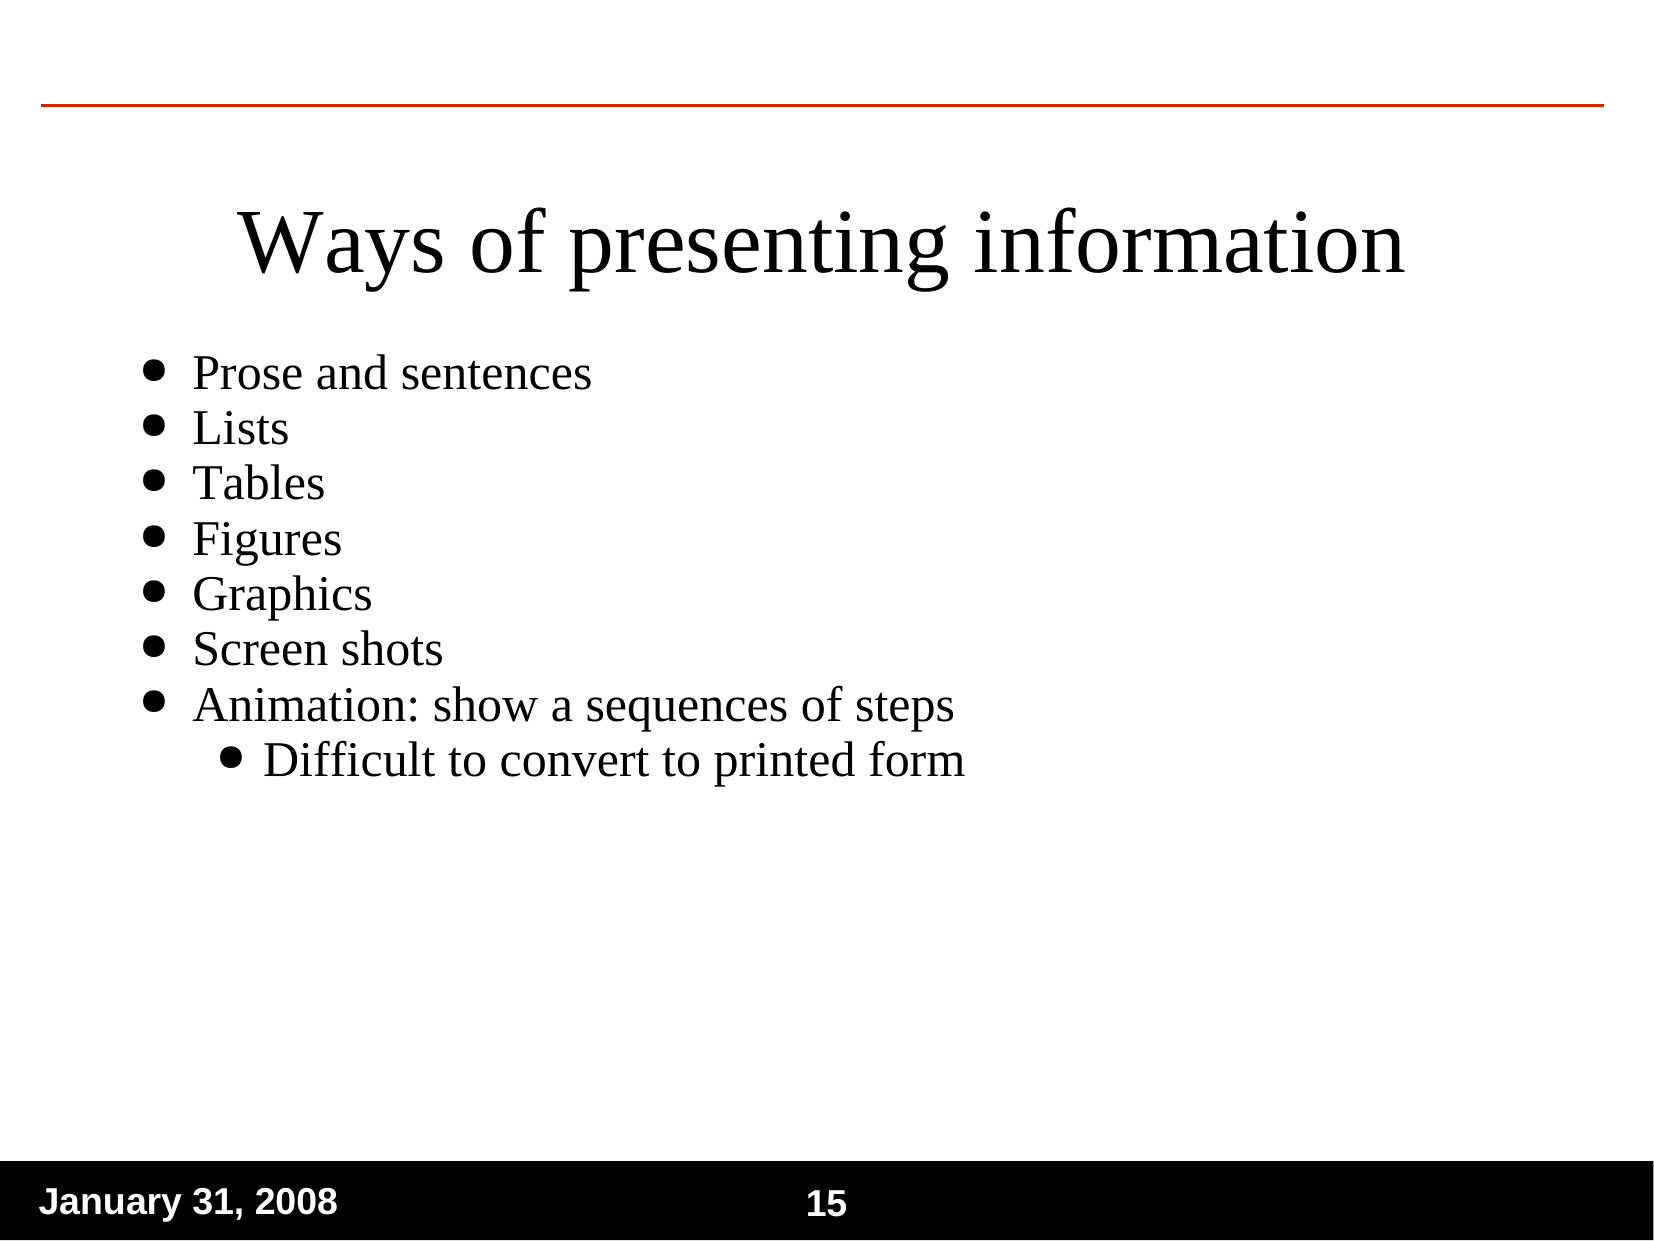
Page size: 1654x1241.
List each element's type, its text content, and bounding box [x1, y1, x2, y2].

title Ways of presenting information [117, 137, 1530, 346]
list Prose and sentences Lists Tables Figures Graphics Screen shots Animation: show a sequences of steps Difficult to convert to printed form [121, 344, 1534, 1127]
